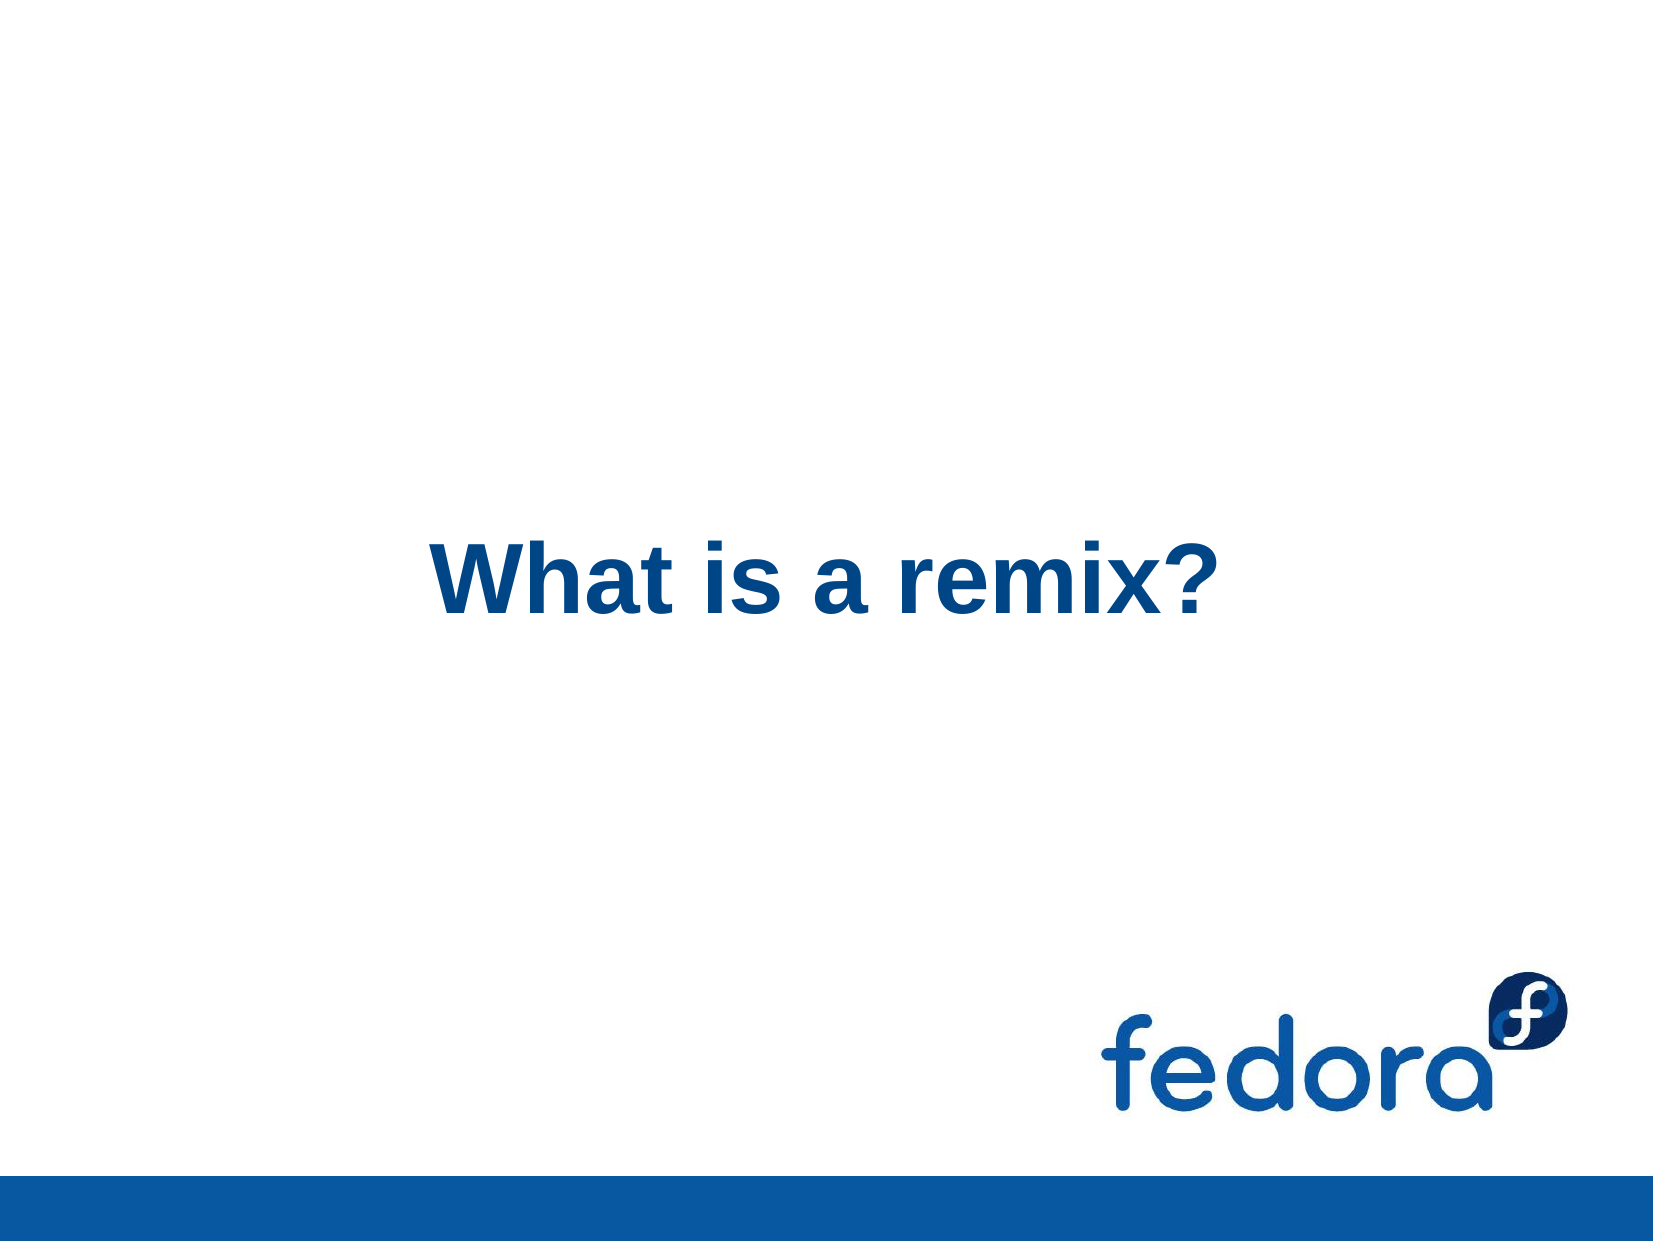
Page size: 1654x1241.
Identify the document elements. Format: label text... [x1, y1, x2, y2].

picture [1087, 959, 1576, 1125]
title What is a remix? [82, 49, 1571, 1109]
picture [0, 1176, 1653, 1241]
